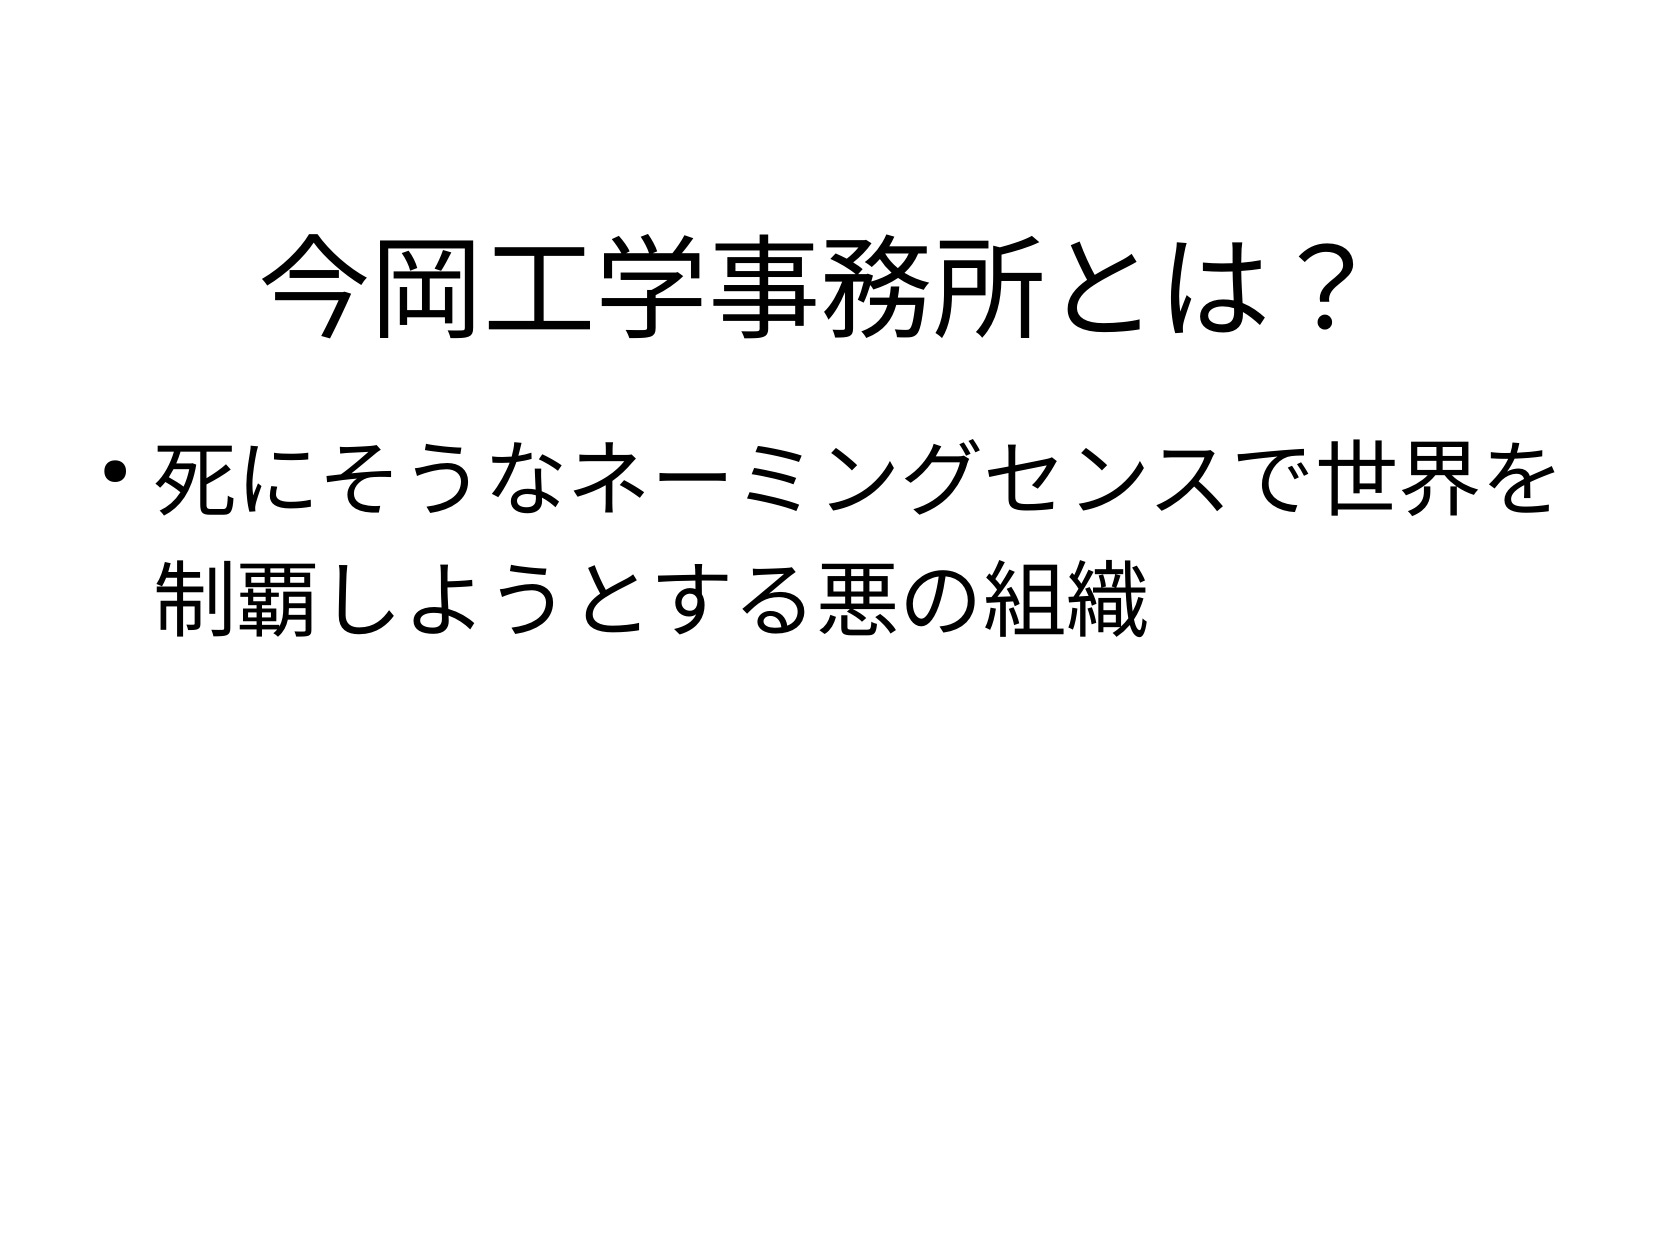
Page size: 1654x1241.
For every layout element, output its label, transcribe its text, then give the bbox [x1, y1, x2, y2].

list 死にそうなネーミングセンスで世界を制覇しようとする悪の組織 [82, 413, 1571, 1109]
title 今岡工学事務所とは？ [76, 176, 1565, 384]
